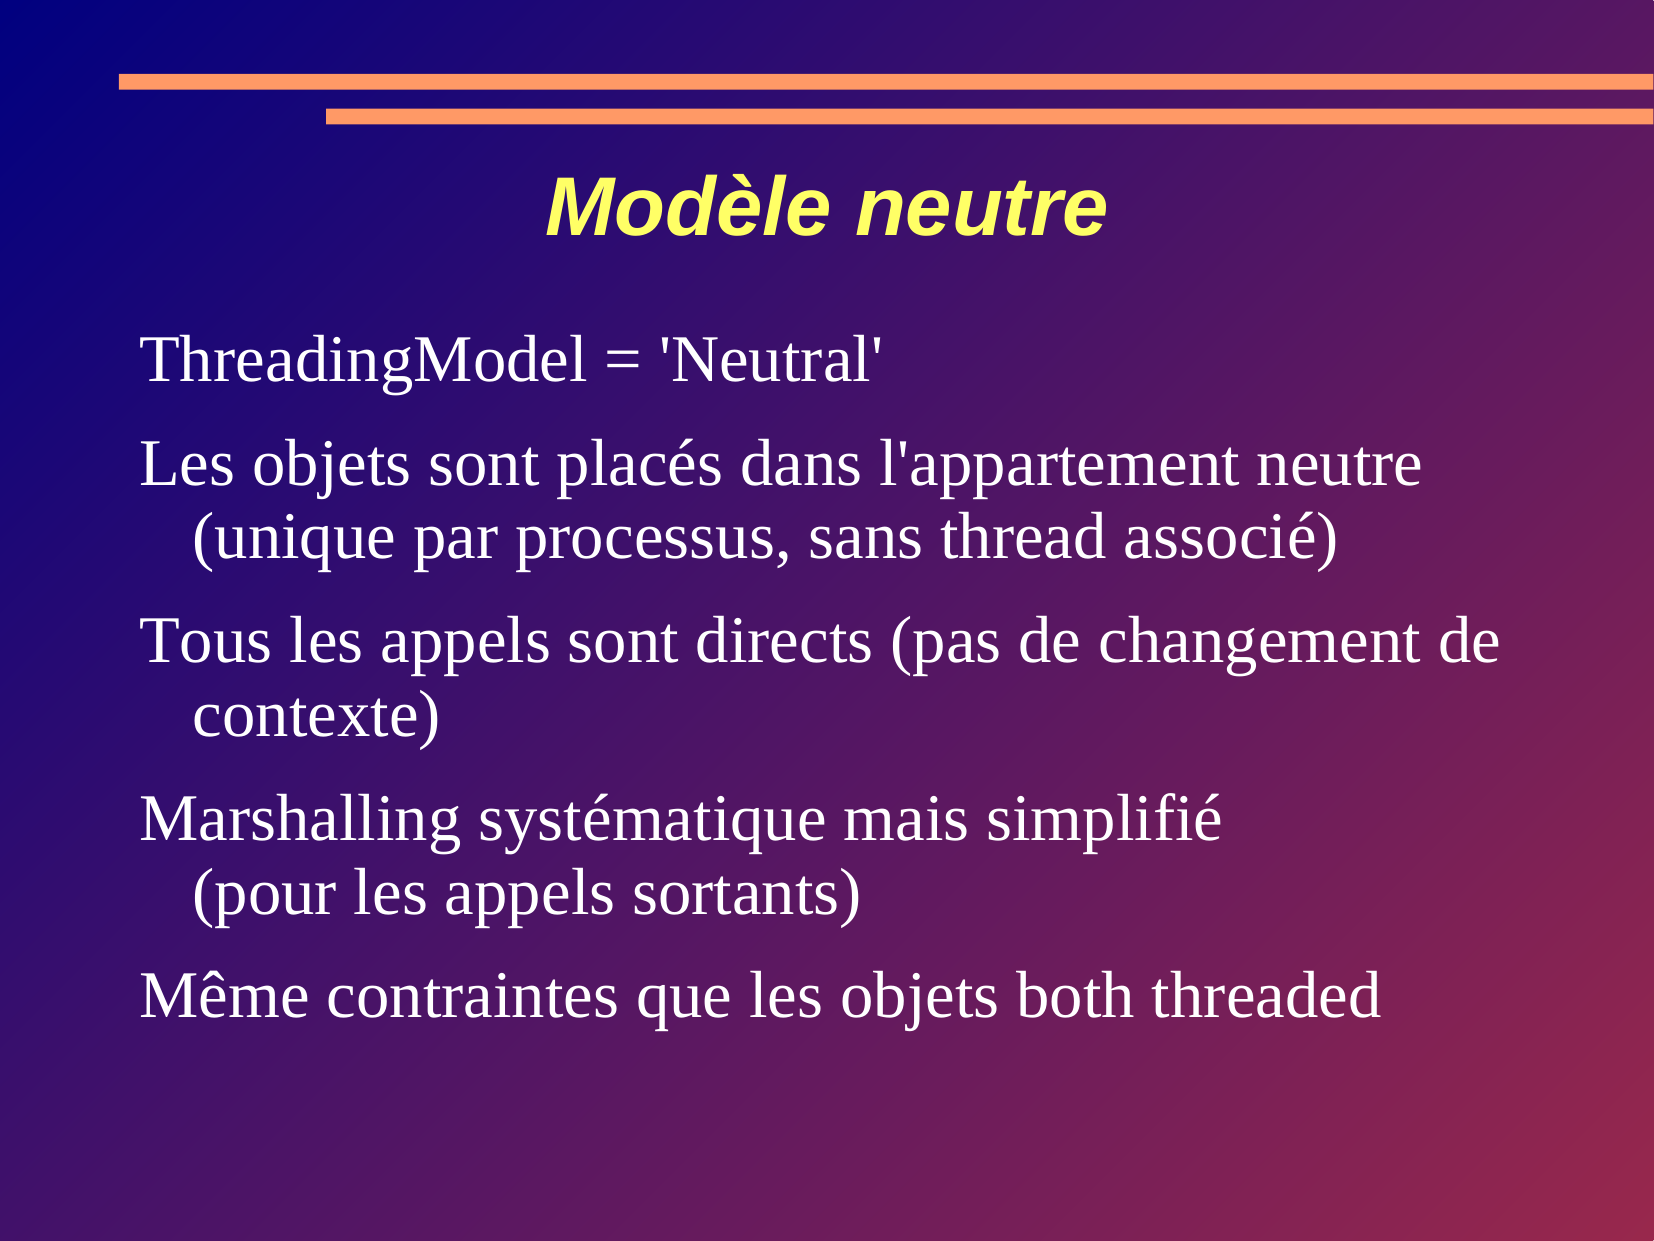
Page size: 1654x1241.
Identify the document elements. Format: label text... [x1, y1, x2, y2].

title Modèle neutre [121, 102, 1534, 311]
list ThreadingModel = 'Neutral' Les objets sont placés dans l'appartement neutre (unique par processus, sans thread associé) Tous les appels sont directs (pas de changement de contexte) Marshalling systématique mais simplifié (pour les appels sortants) Même contraintes que les objets both threaded [121, 321, 1534, 1033]
